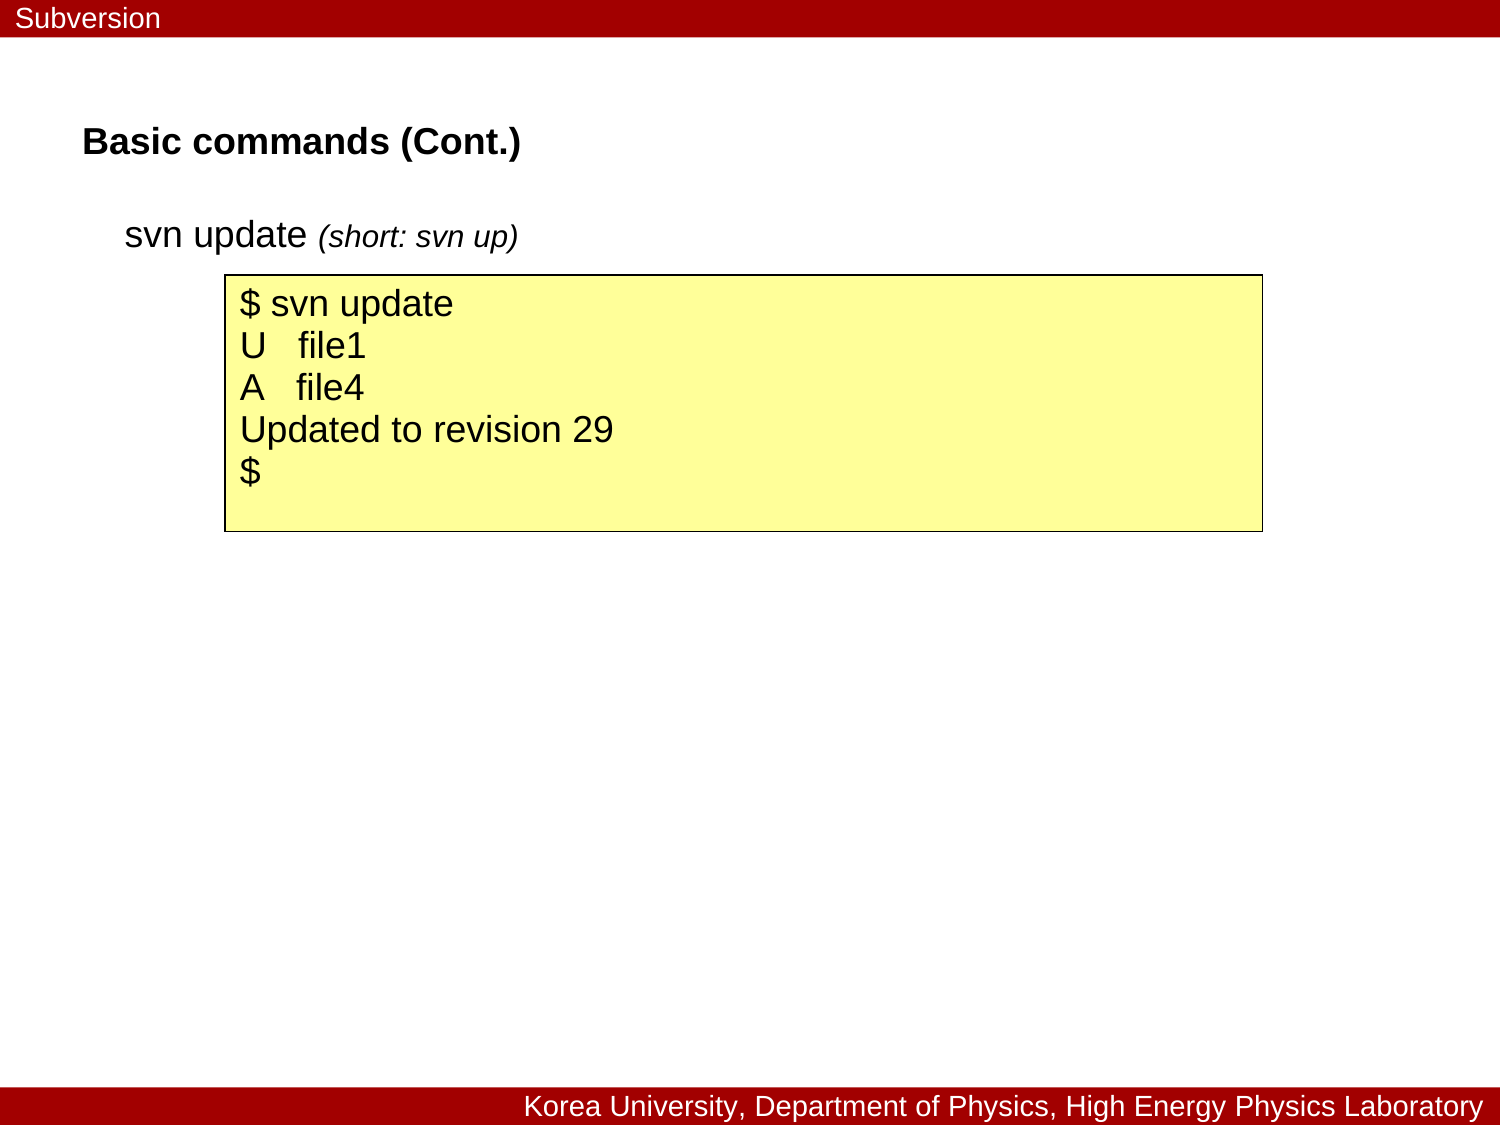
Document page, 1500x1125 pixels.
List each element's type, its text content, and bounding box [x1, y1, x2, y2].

text_box $ svn update U file1 A file4 Updated to revision 29 $ [225, 274, 1263, 532]
text_box Basic commands (Cont.) [56, 112, 537, 170]
text_box svn update (short: svn up) [109, 205, 1388, 264]
